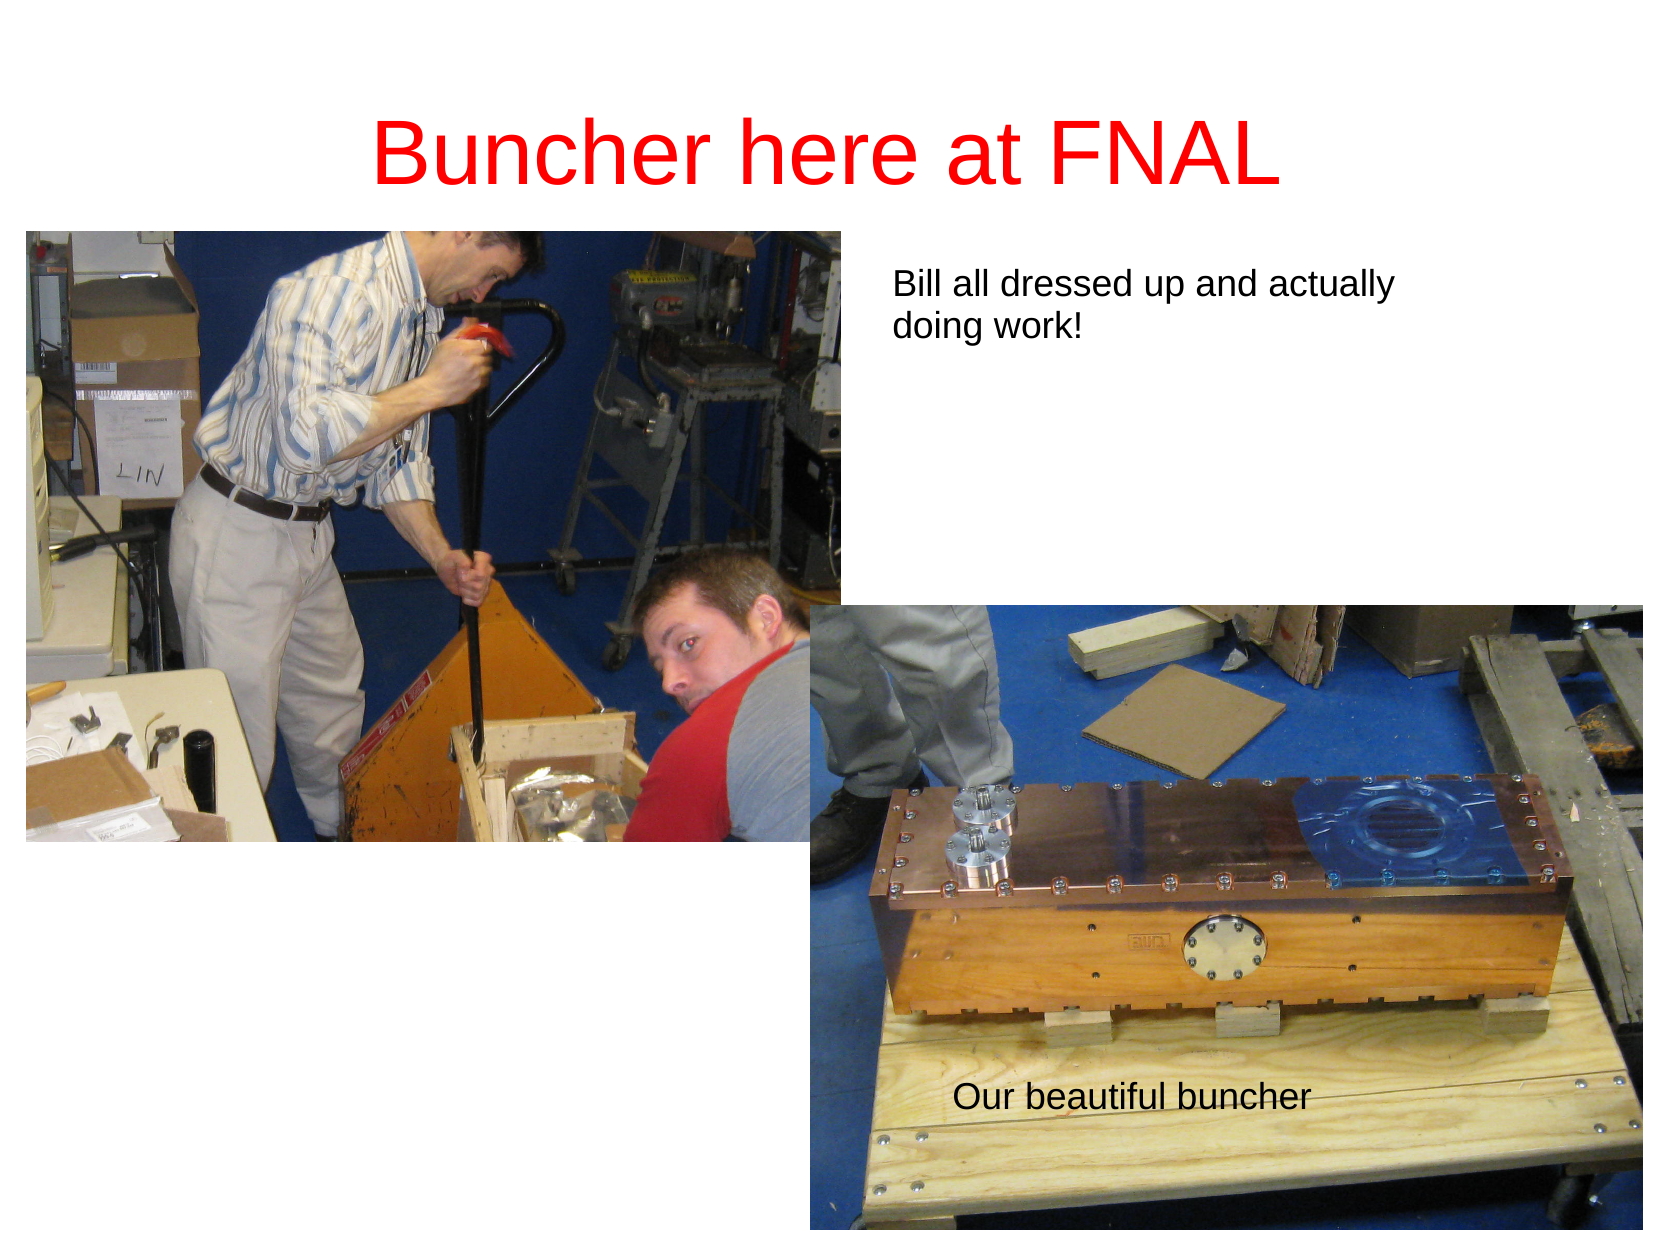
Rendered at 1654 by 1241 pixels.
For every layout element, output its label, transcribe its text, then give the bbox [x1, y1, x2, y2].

title Buncher here at FNAL [82, 49, 1571, 257]
picture [26, 231, 1643, 1231]
text_box Bill all dressed up and actually doing work! [877, 255, 1486, 354]
text_box Our beautiful buncher [937, 1068, 1358, 1126]
